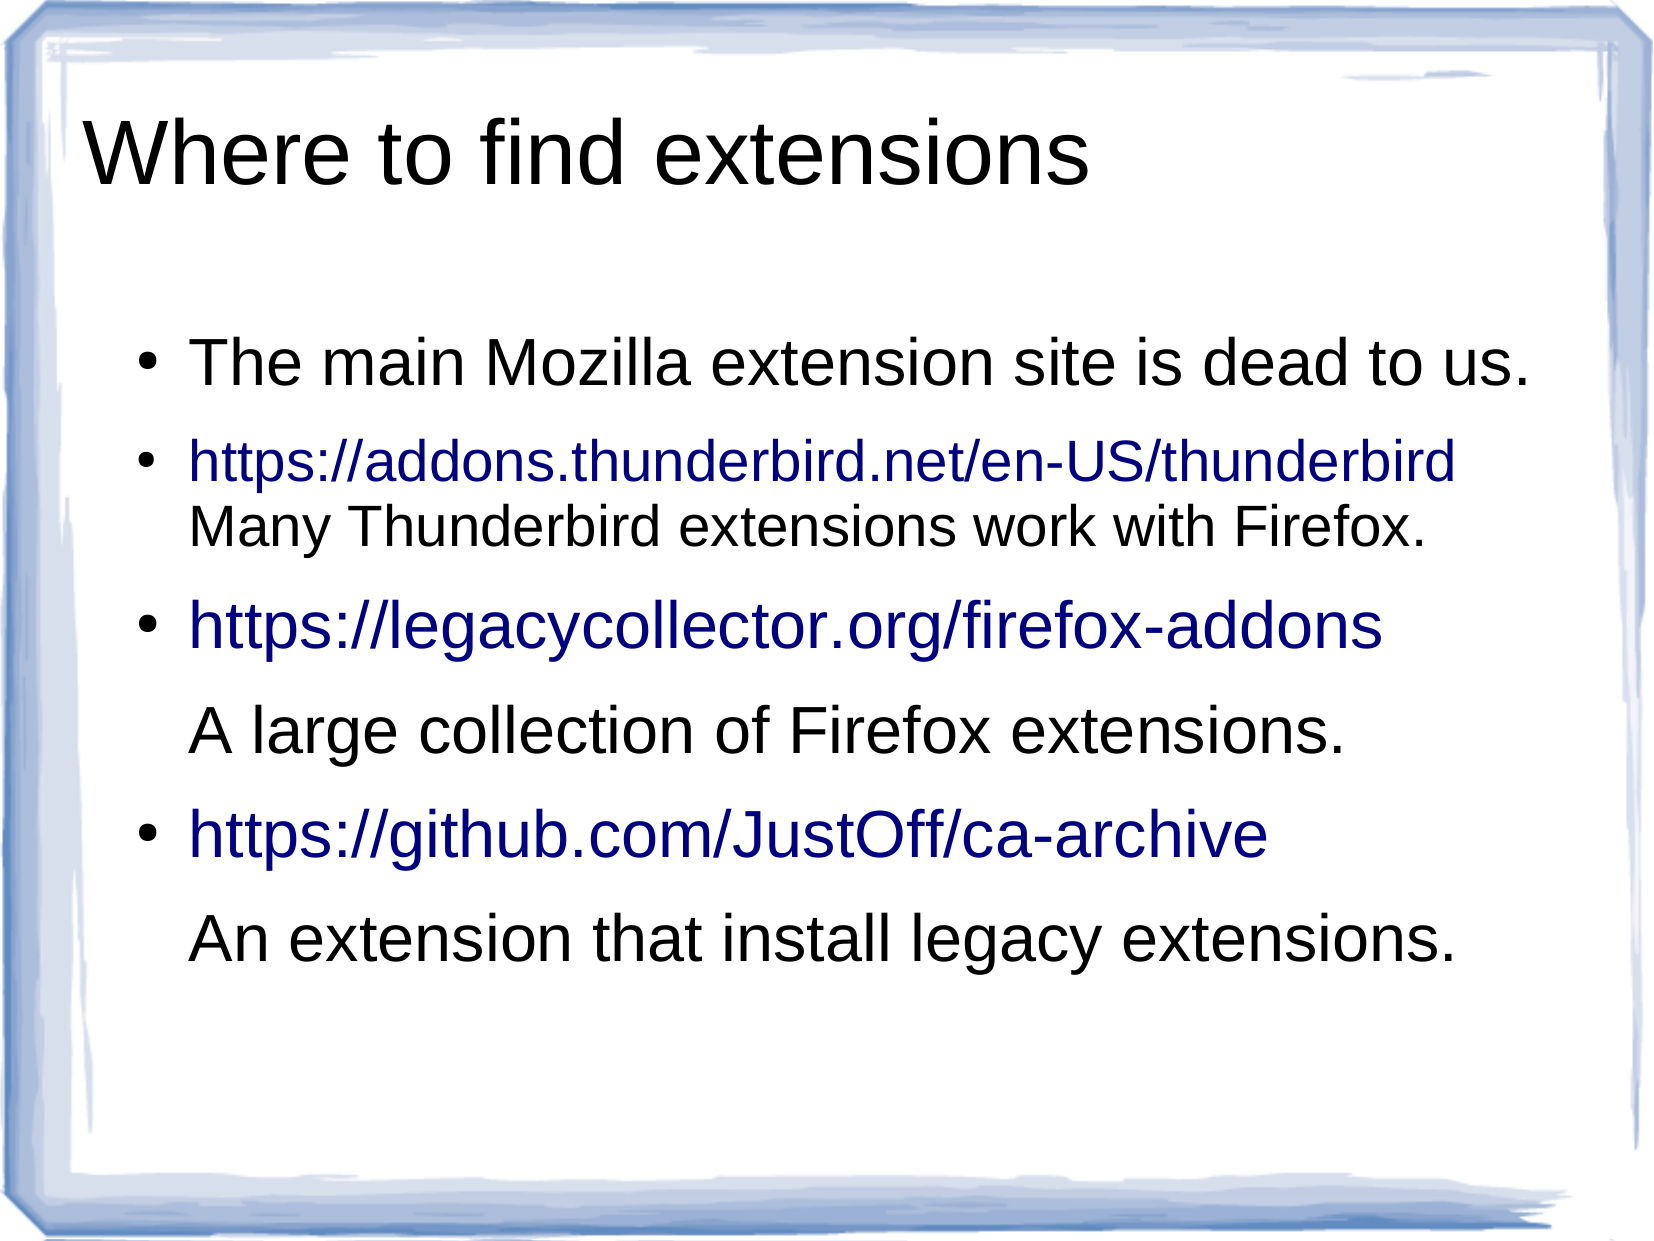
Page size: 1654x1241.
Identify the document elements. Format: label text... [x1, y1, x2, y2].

list The main Mozilla extension site is dead to us. https://addons.thunderbird.net/en-US/thunderbirdMany Thunderbird extensions work with Firefox. https://legacycollector.org/firefox-addons A large collection of Firefox extensions. https://github.com/JustOff/ca-archive An extension that install legacy extensions. [118, 324, 1571, 1005]
picture [0, 0, 1654, 1241]
title Where to find extensions [82, 101, 1571, 205]
